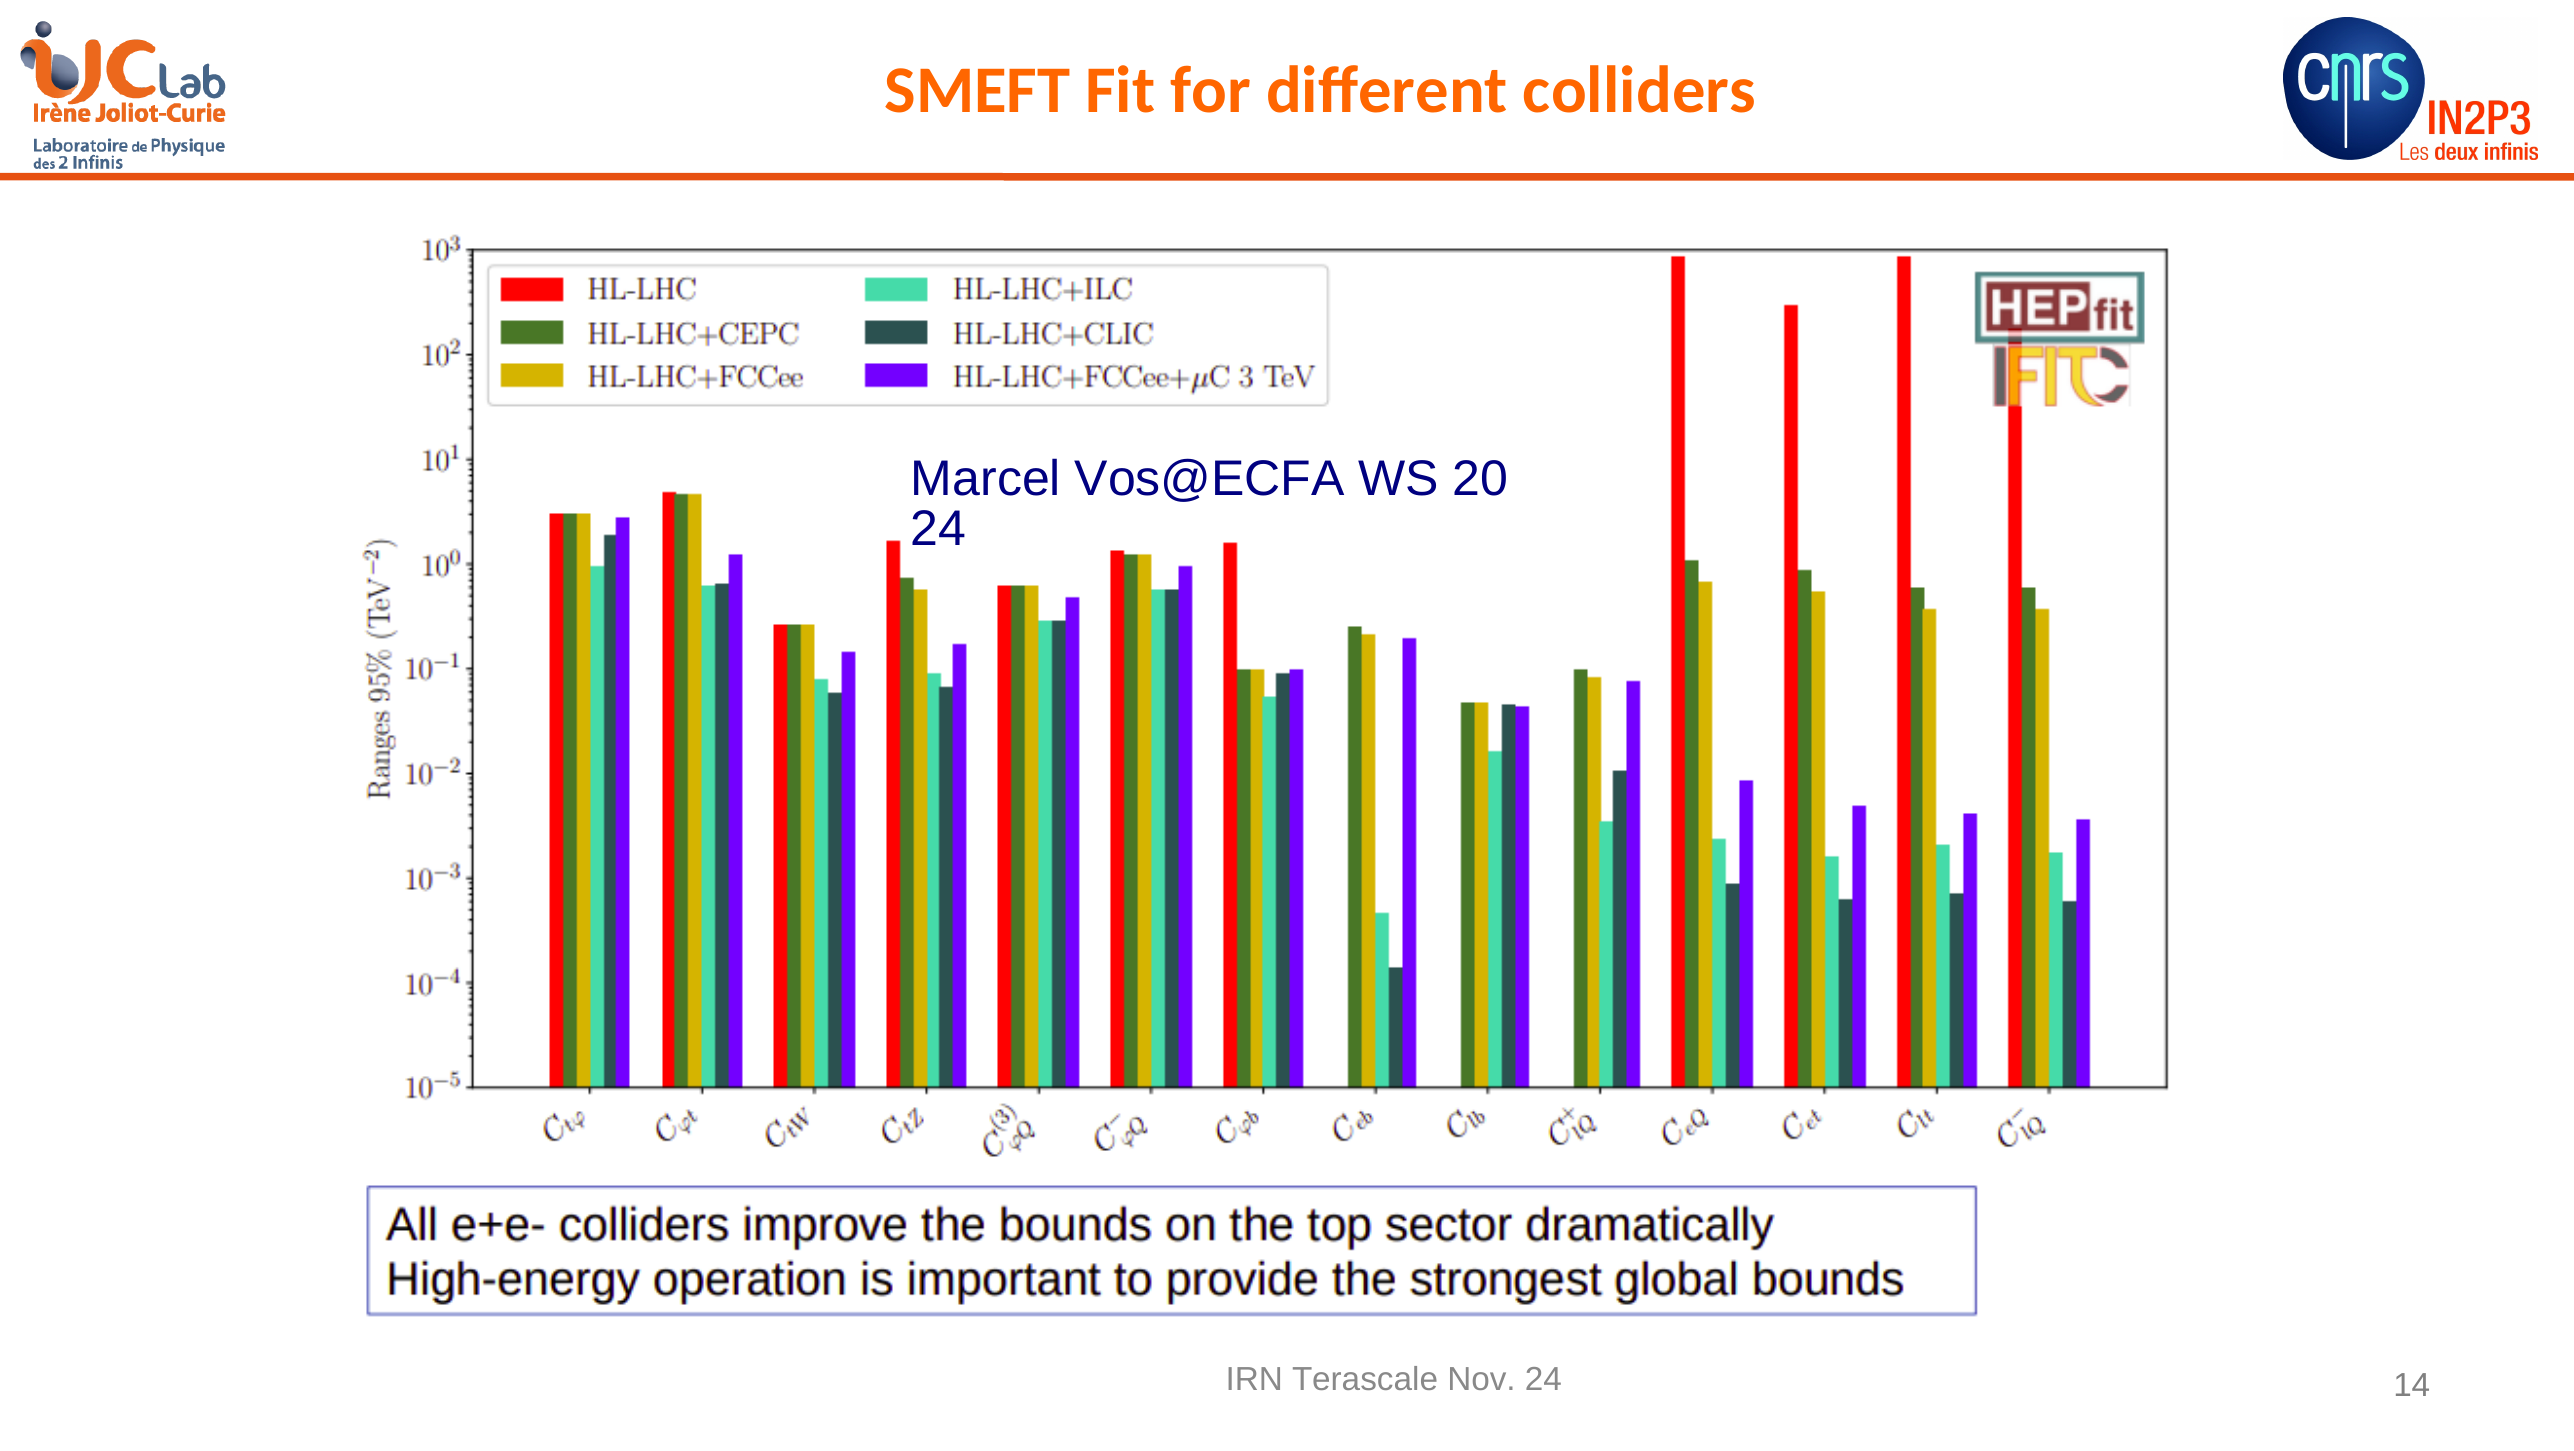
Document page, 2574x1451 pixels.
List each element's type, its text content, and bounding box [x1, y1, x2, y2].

picture [2415, 17, 2538, 160]
picture [330, 212, 2180, 1338]
text_box Marcel Vos@ECFA WS 2024 [895, 438, 1546, 514]
picture [4, 6, 241, 184]
title SMEFT Fit for different colliders [226, 9, 2415, 162]
